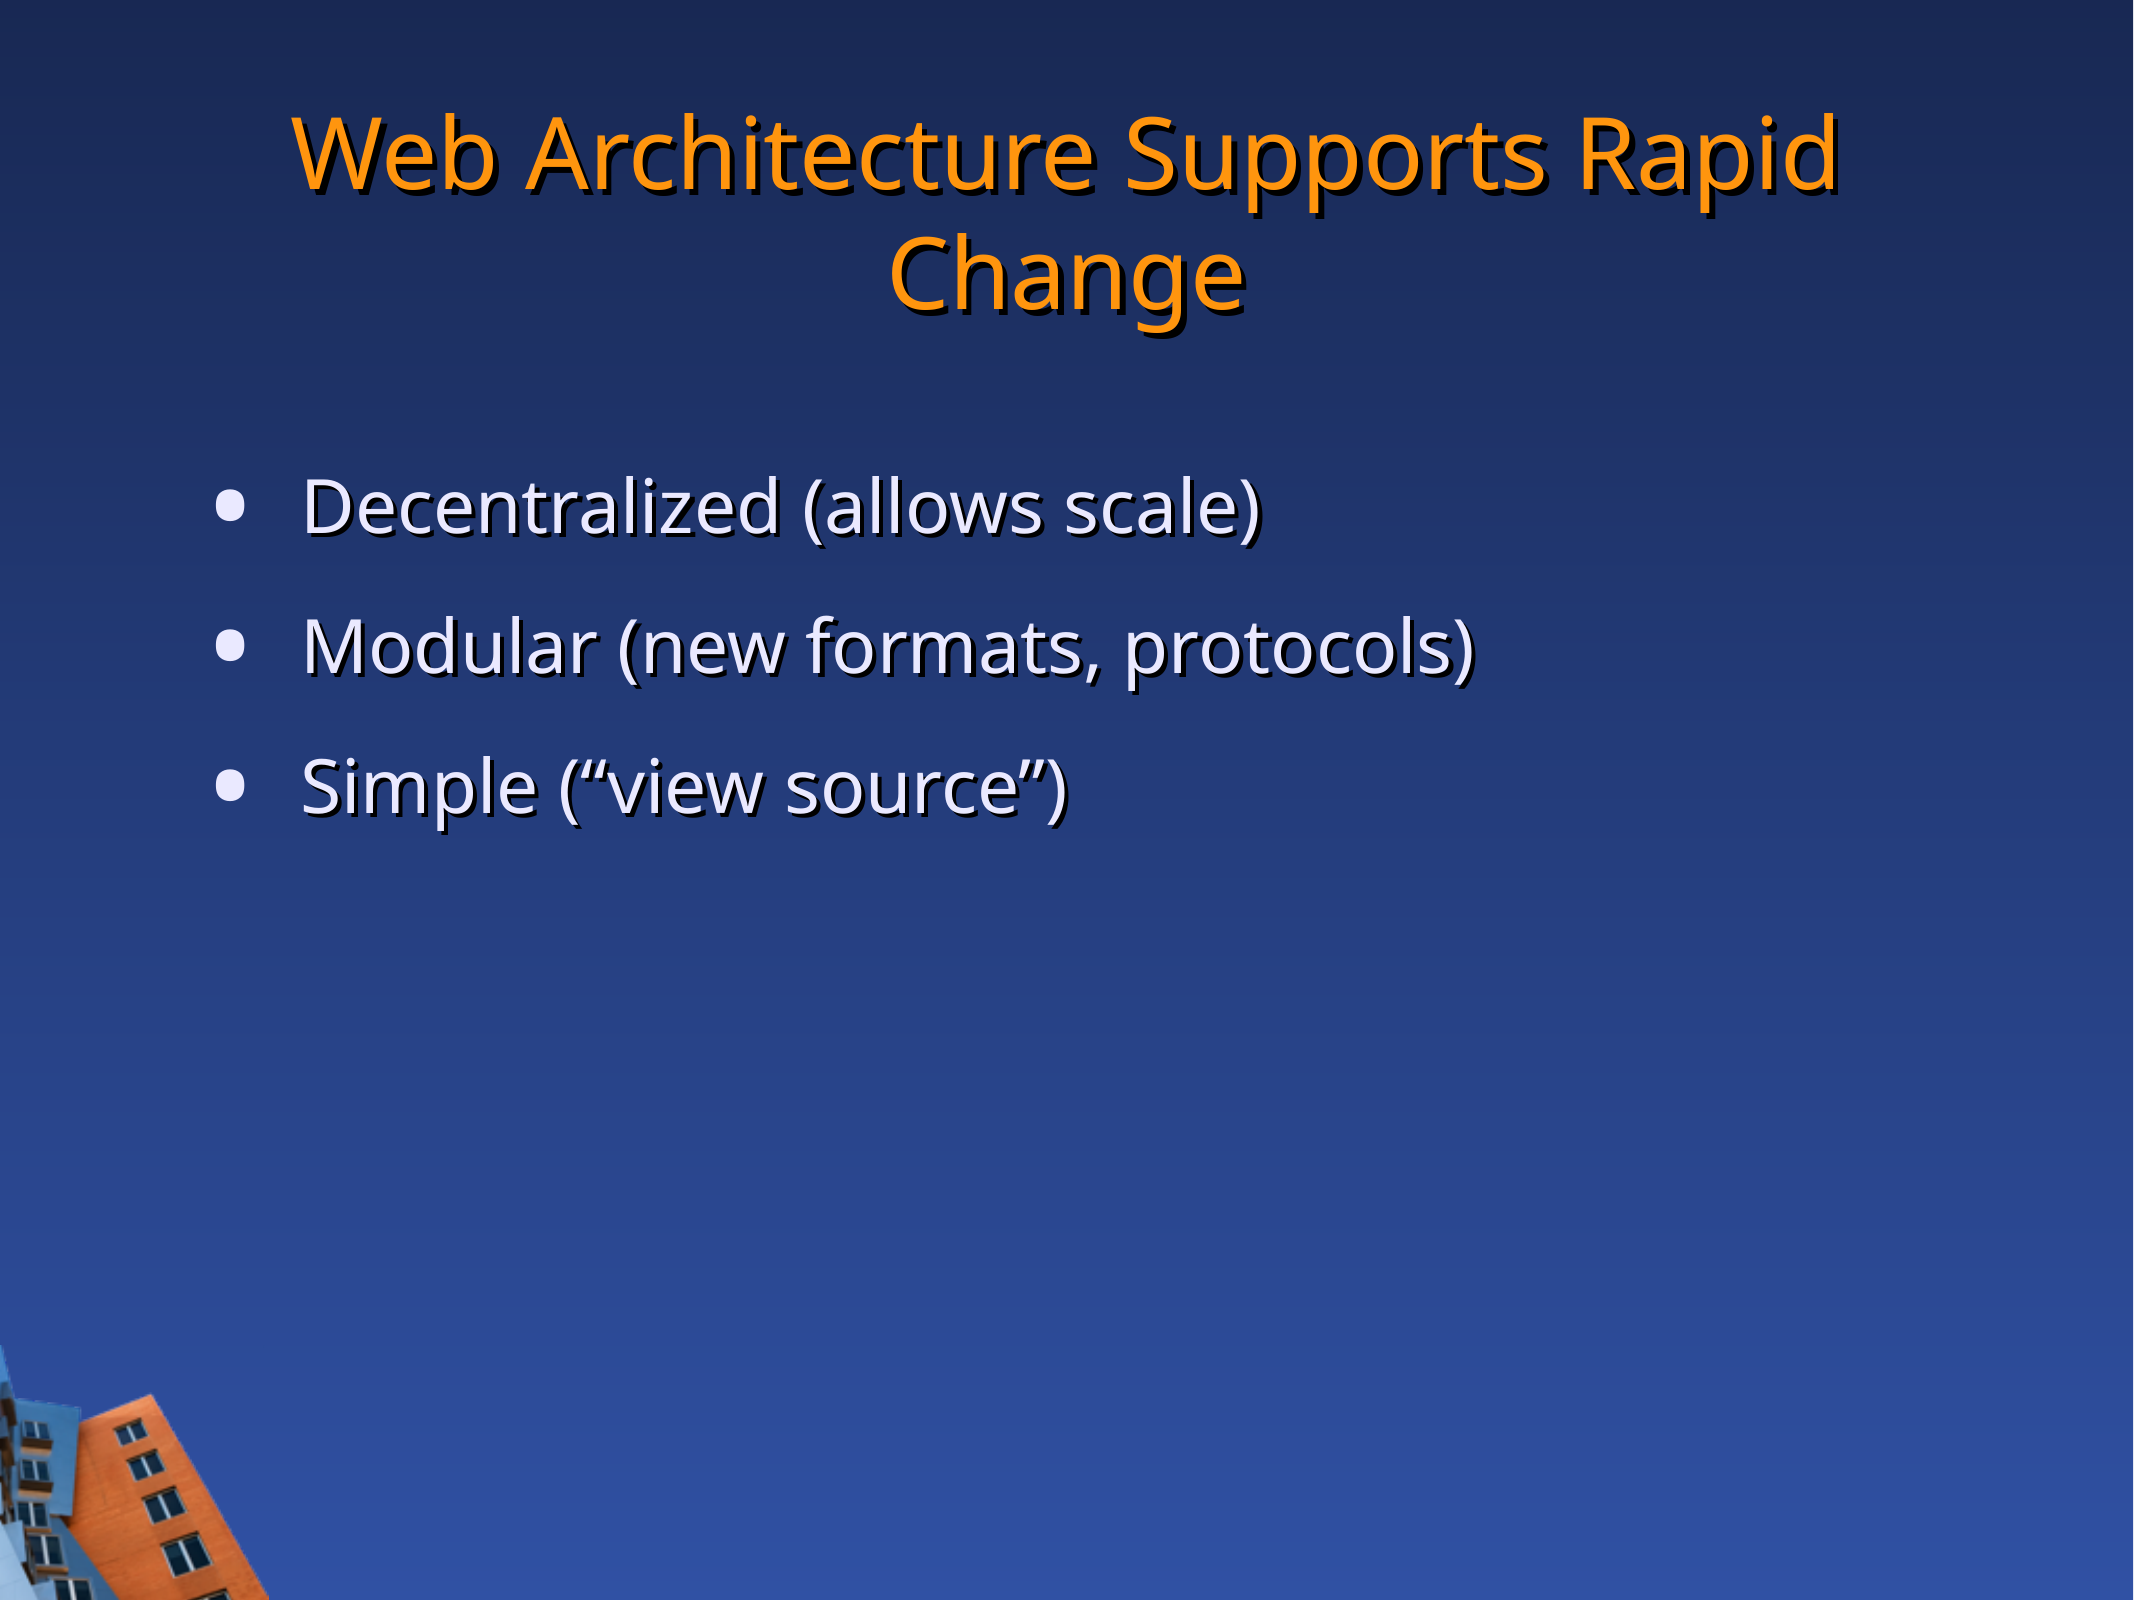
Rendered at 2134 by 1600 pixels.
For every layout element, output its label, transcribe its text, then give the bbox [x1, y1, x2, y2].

list Decentralized (allows scale) Modular (new formats, protocols) Simple (“view source”) [154, 458, 2075, 1515]
title Web Architecture Supports Rapid Change [106, 76, 2027, 344]
picture [0, 1345, 269, 1600]
